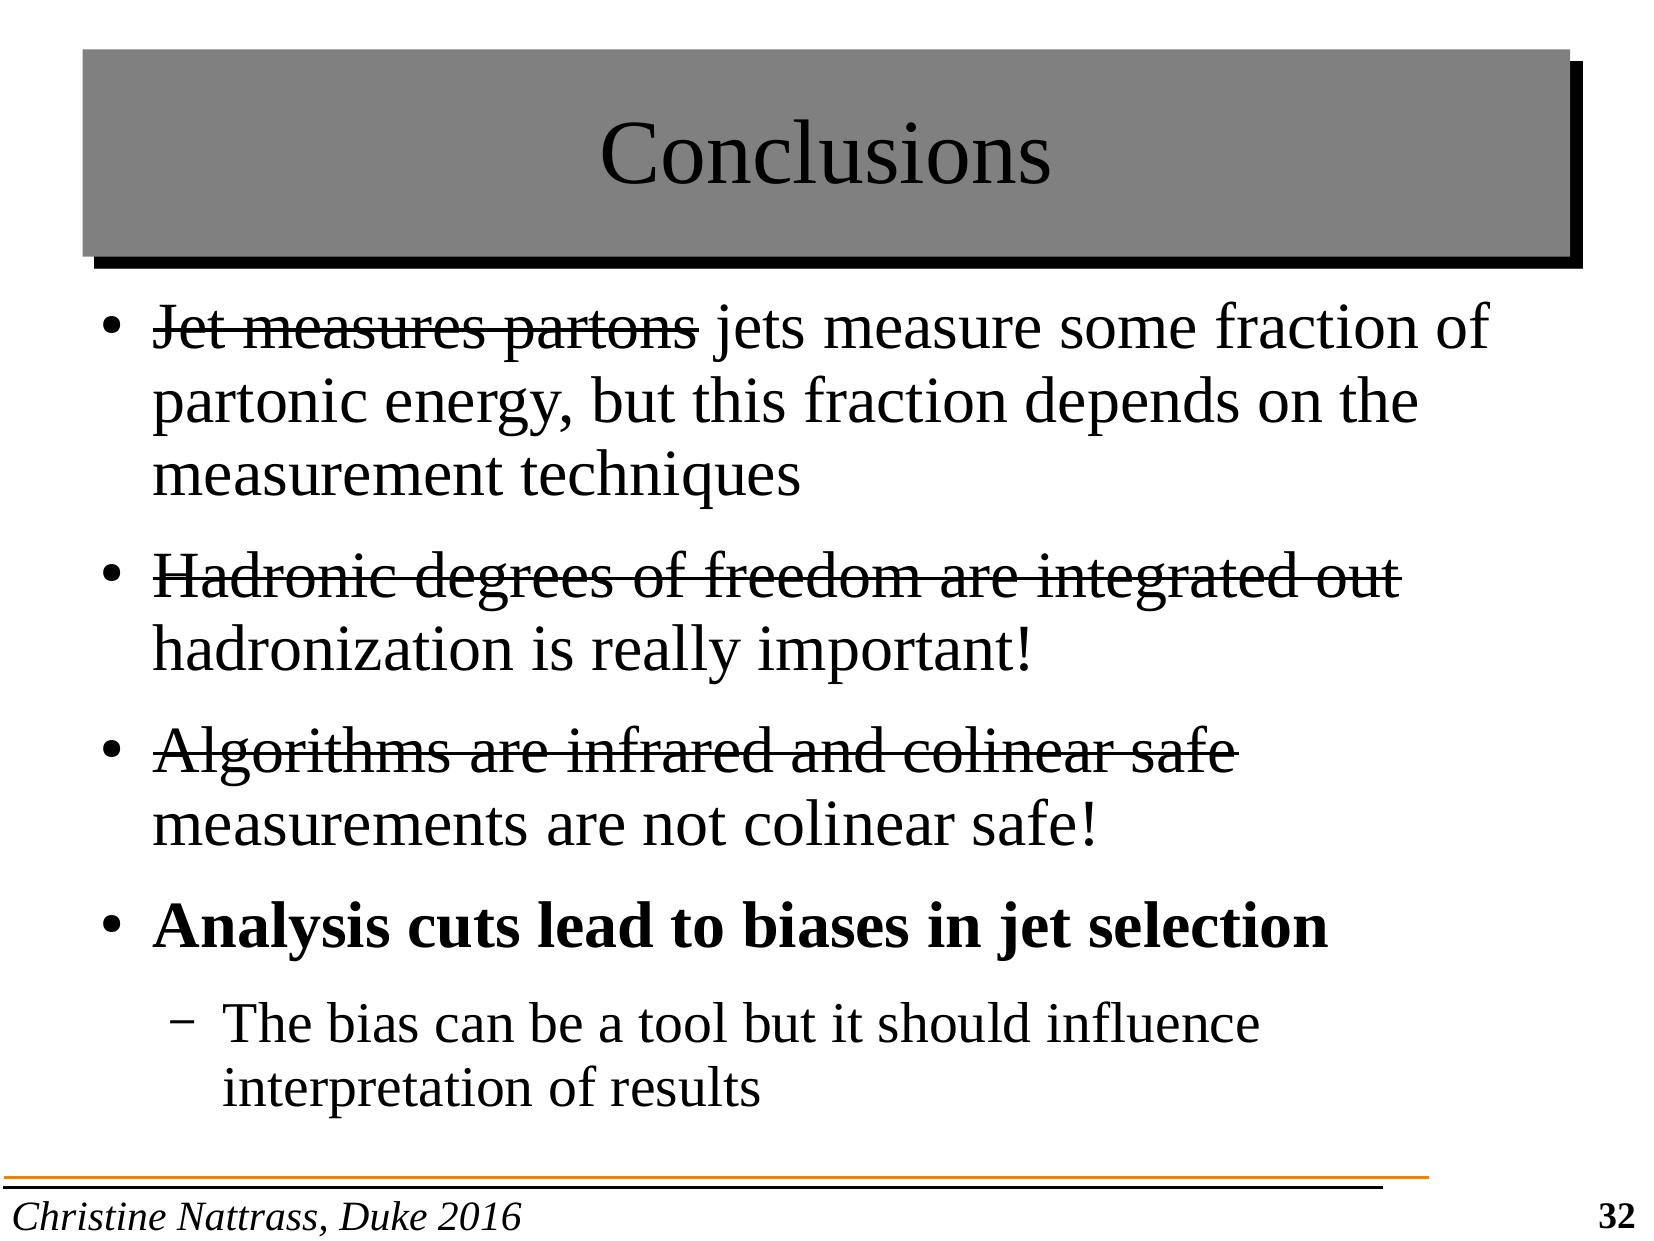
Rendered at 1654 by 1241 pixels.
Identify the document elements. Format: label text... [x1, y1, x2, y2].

title Conclusions [82, 49, 1571, 257]
list Jet measures partons jets measure some fraction of partonic energy, but this fraction depends on the measurement techniques Hadronic degrees of freedom are integrated out hadronization is really important! Algorithms are infrared and colinear safe measurements are not colinear safe! Analysis cuts lead to biases in jet selection The bias can be a tool but it should influence interpretation of results [82, 290, 1538, 1126]
